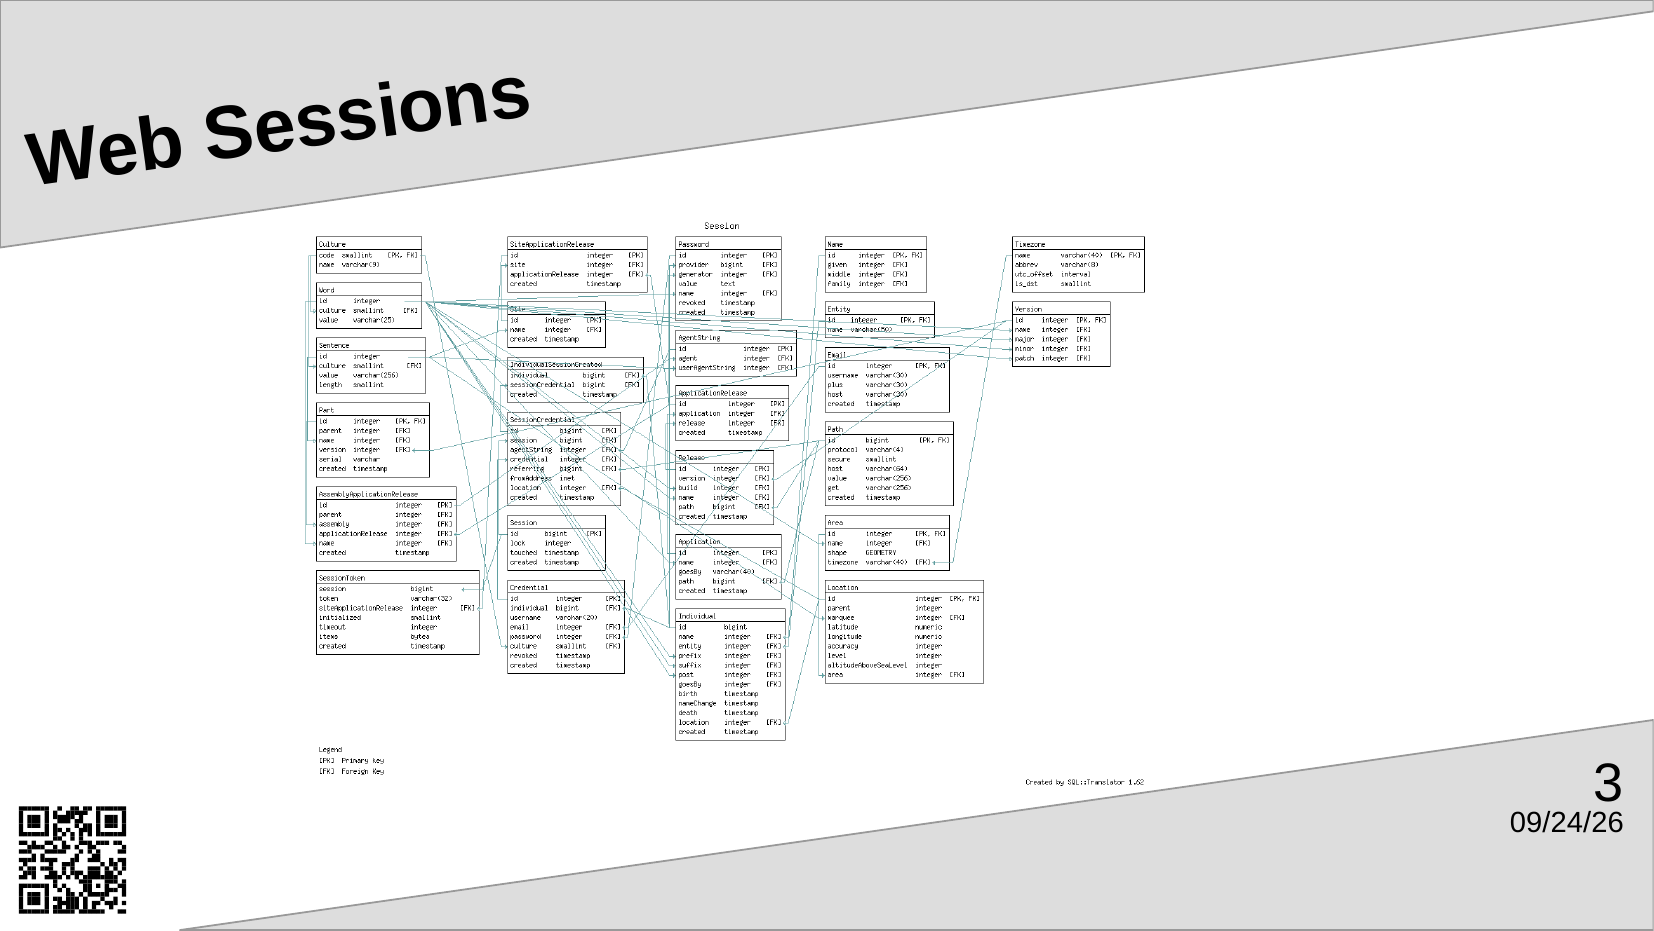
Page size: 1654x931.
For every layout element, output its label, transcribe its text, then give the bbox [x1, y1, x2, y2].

picture [300, 214, 1163, 788]
title Web Sessions [16, 0, 1501, 239]
